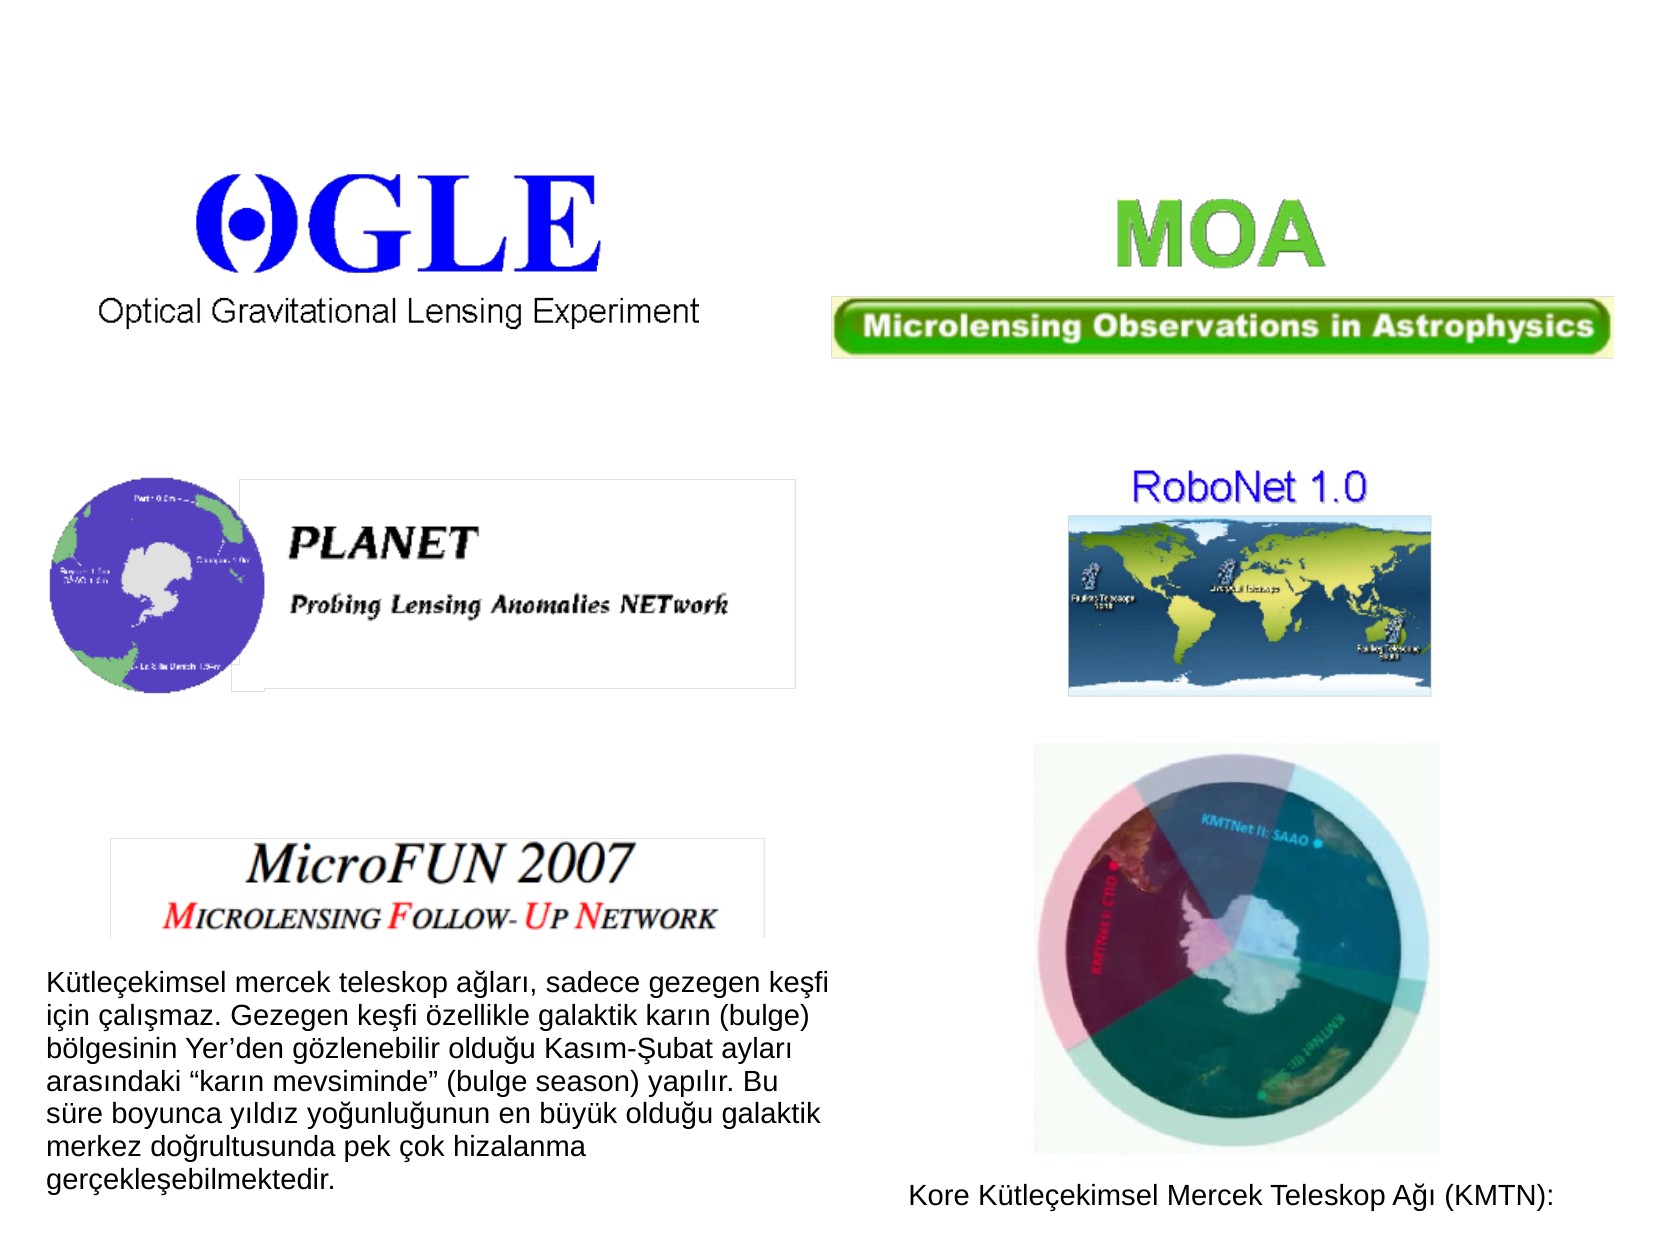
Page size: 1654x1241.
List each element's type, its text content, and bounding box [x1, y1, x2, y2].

picture [109, 837, 766, 938]
picture [830, 199, 1614, 360]
picture [98, 173, 699, 338]
text_box Kütleçekimsel mercek teleskop ağları, sadece gezegen keşfi için çalışmaz. Gezegen keşfi özellikle galaktik karın (bulge) bölgesinin Yer’den gözlenebilir olduğu Kasım-Şubat ayları arasındaki “karın mevsiminde” (bulge season) yapılır. Bu süre boyunca yıldız yoğunluğunun en büyük olduğu galaktik merkez doğrultusunda pek çok hizalanma gerçekleşebilmektedir. [31, 958, 846, 1204]
picture [914, 455, 1586, 698]
picture [47, 475, 797, 695]
picture [1034, 743, 1440, 1155]
text_box Kore Kütleçekimsel Mercek Teleskop Ağı (KMTN): [886, 1171, 1586, 1227]
